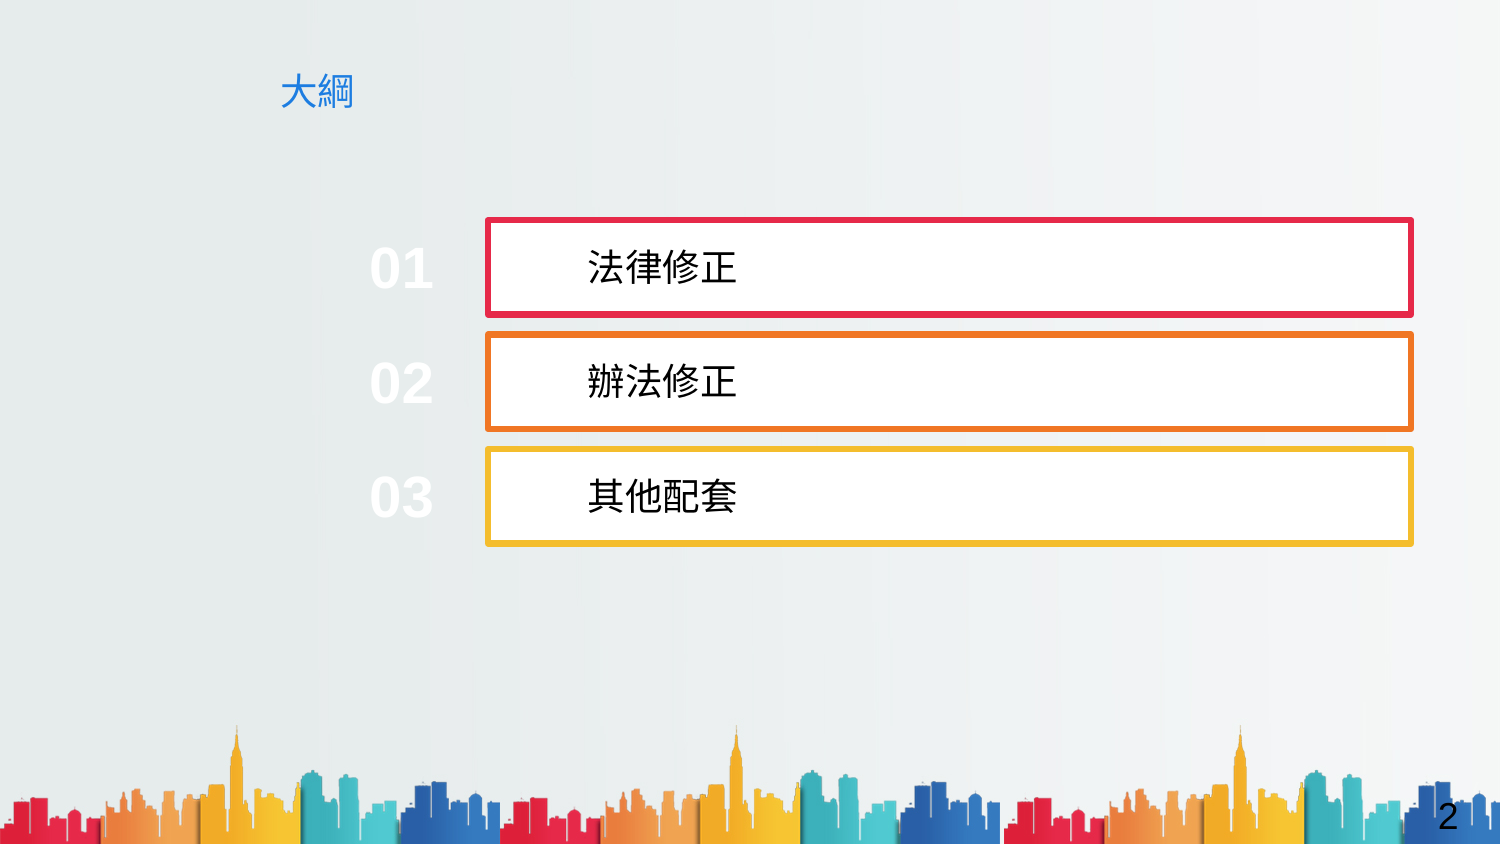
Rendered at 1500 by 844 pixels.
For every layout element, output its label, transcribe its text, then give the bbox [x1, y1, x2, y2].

text_box 01 [354, 233, 454, 304]
text_box 辦法修正 [572, 344, 1368, 419]
text_box 2 [1423, 787, 1500, 844]
text_box [487, 334, 1412, 429]
text_box 大綱 [265, 16, 1500, 162]
picture [0, 0, 1500, 844]
text_box [487, 220, 1412, 315]
text_box 法律修正 [572, 230, 1368, 306]
text_box 02 [354, 347, 454, 418]
text_box 03 [354, 462, 454, 533]
text_box [487, 449, 1412, 544]
text_box 其他配套 [572, 459, 1368, 535]
